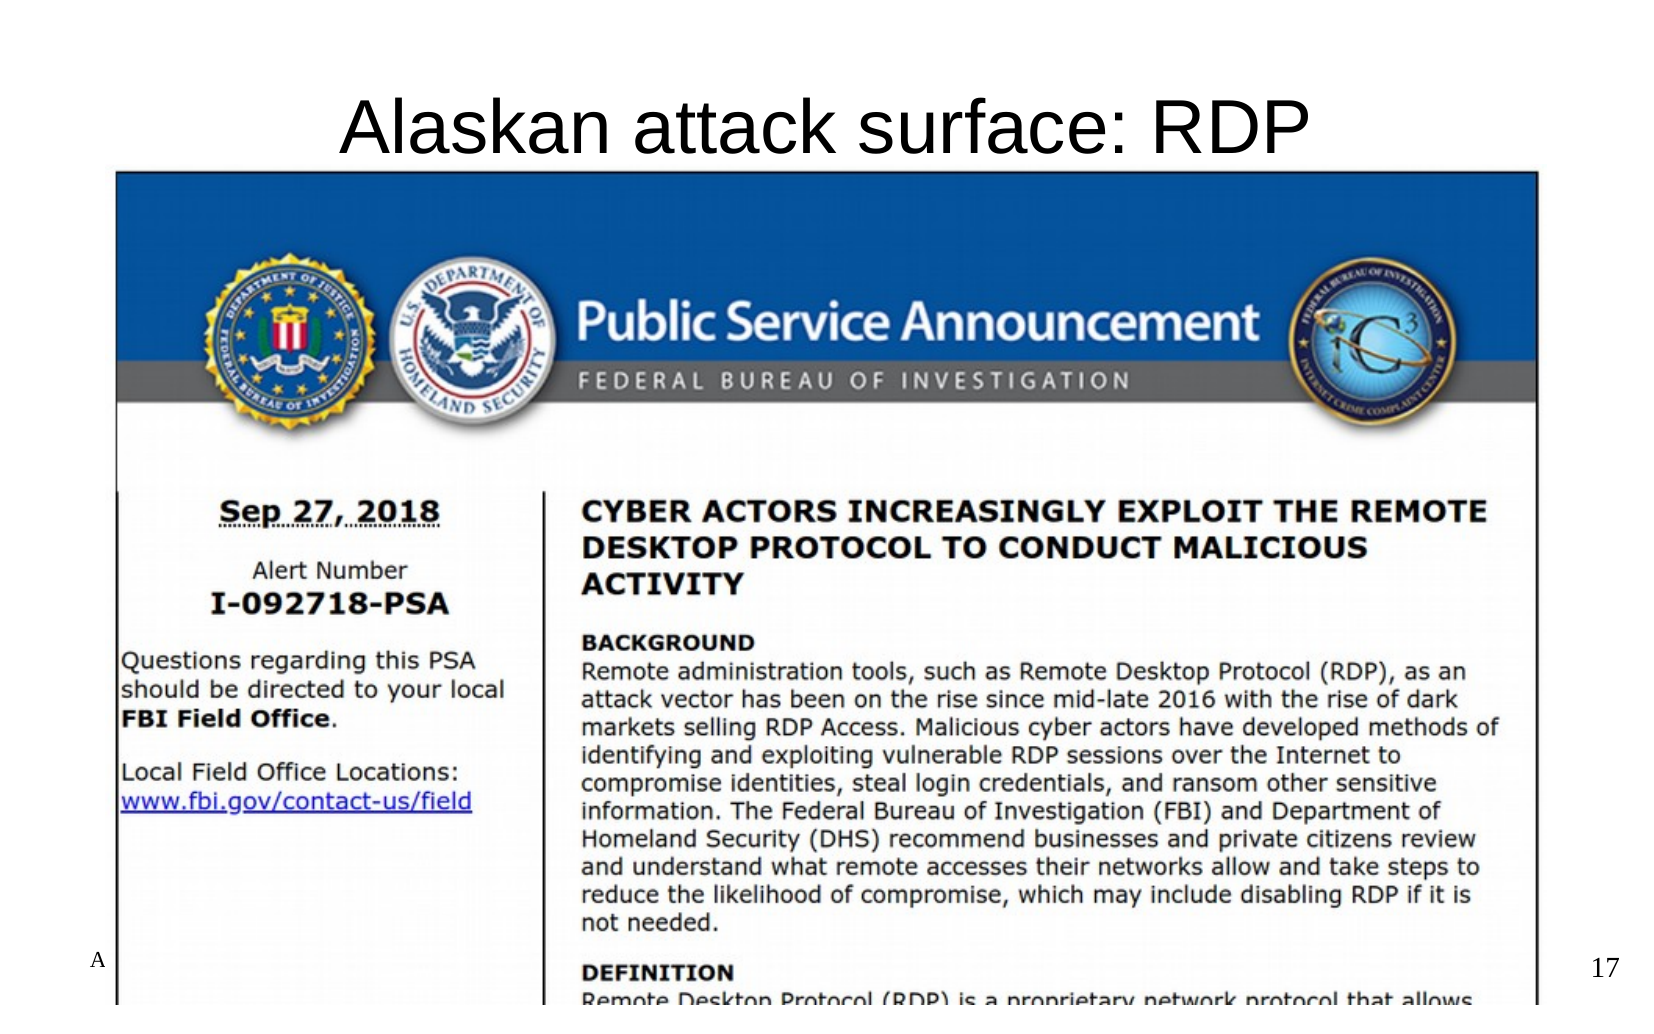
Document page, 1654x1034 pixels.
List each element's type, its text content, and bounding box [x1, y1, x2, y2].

title Alaskan attack surface: RDP [82, 41, 1571, 214]
picture [105, 164, 1547, 1006]
text_box <number> [1560, 951, 1621, 1023]
